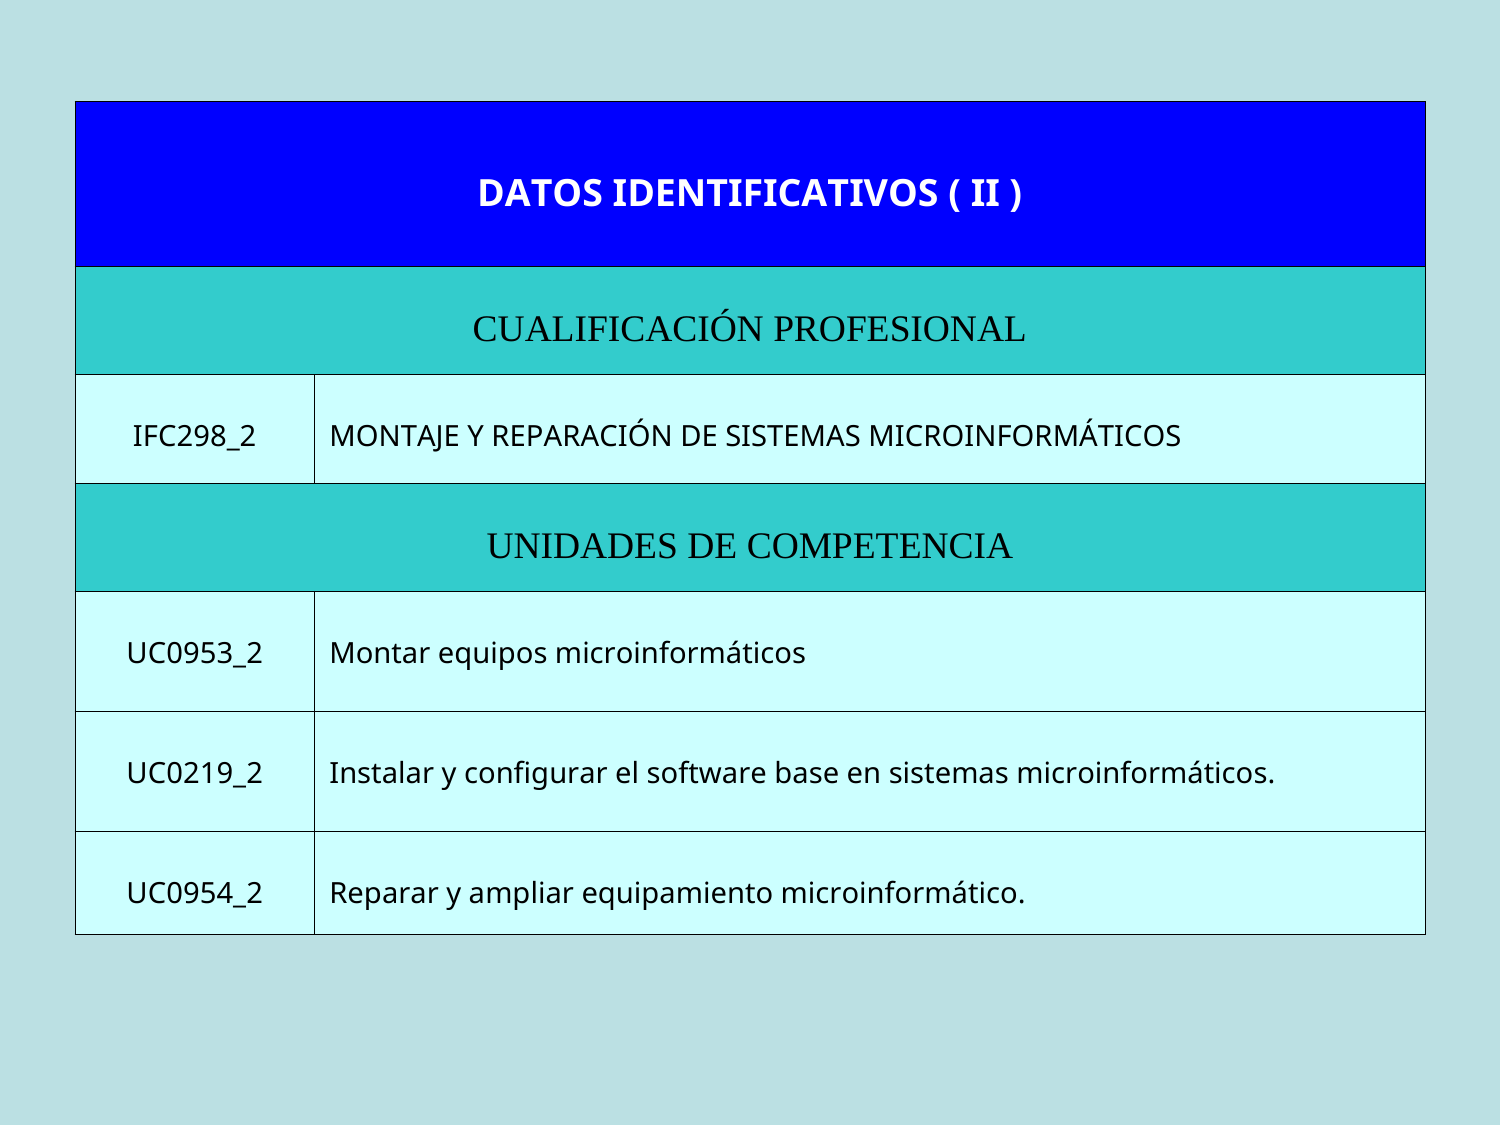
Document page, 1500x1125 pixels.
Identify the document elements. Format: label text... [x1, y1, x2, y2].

table_cell UNIDADES DE COMPETENCIA [76, 484, 1425, 591]
table_cell Instalar y configurar el software base en sistemas microinformáticos. [315, 712, 1425, 831]
table_cell UC0219_2 [76, 712, 314, 831]
table_cell IFC298_2 [76, 375, 314, 483]
table_header DATOS IDENTIFICATIVOS ( II ) [76, 102, 1425, 266]
table_cell UC0953_2 [76, 592, 314, 711]
table_cell UC0954_2 [76, 832, 314, 934]
table_cell MONTAJE Y REPARACIÓN DE SISTEMAS MICROINFORMÁTICOS [315, 375, 1425, 483]
table_cell Montar equipos microinformáticos [315, 592, 1425, 711]
table_cell Reparar y ampliar equipamiento microinformático. [315, 832, 1425, 934]
table_cell CUALIFICACIÓN PROFESIONAL [76, 267, 1425, 374]
